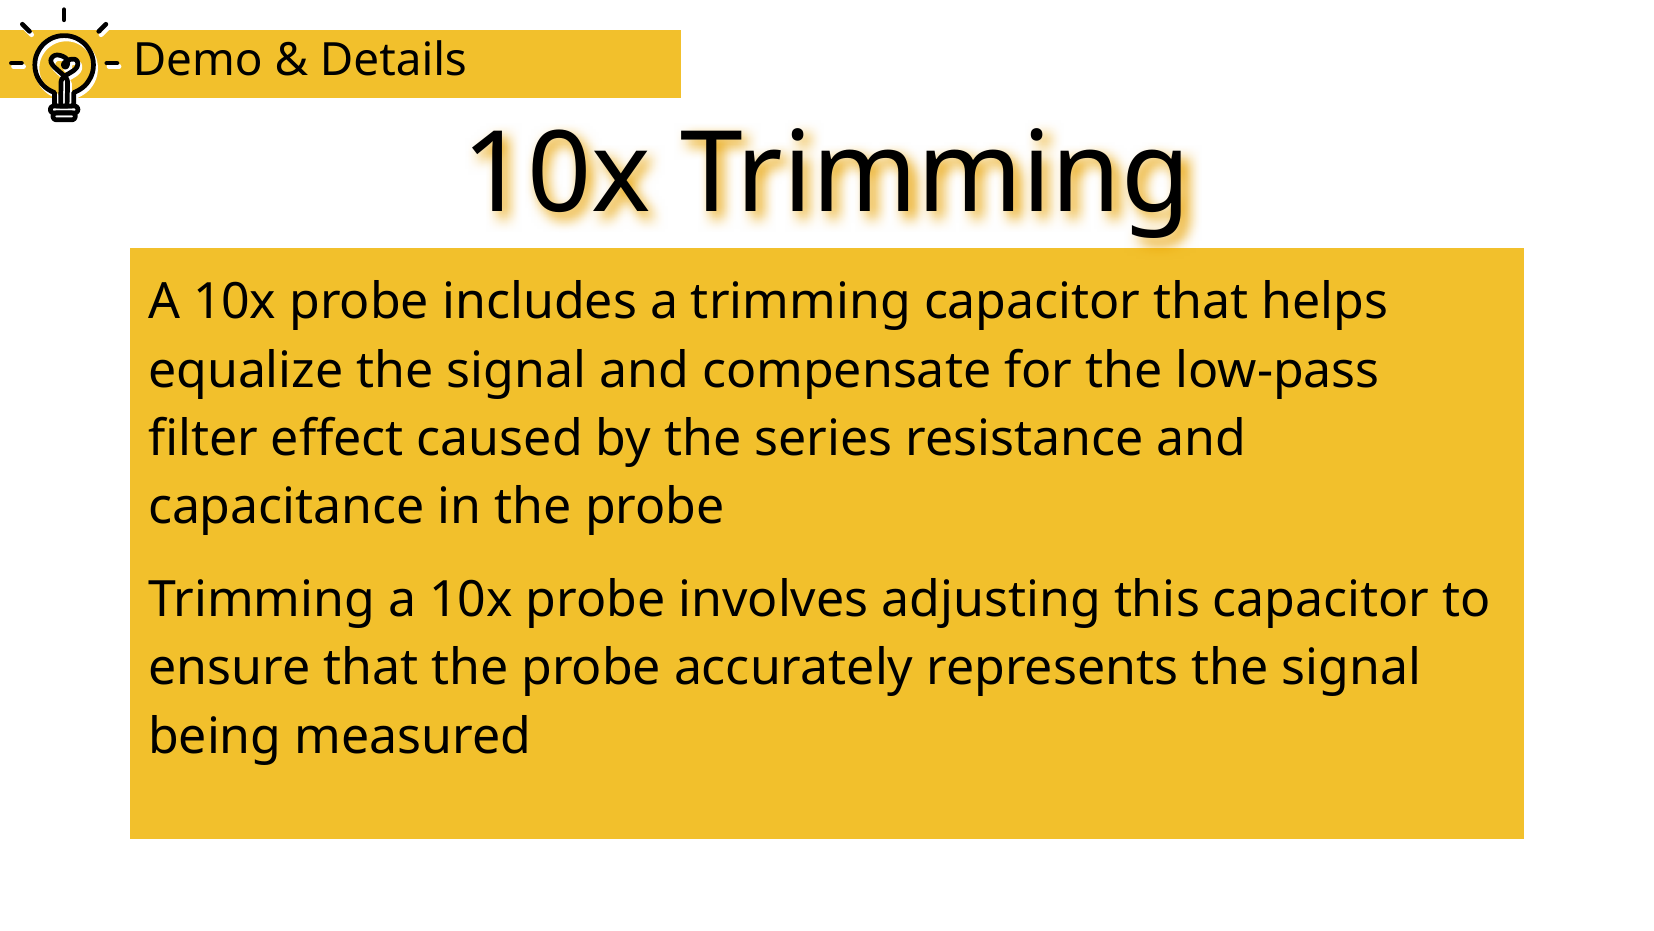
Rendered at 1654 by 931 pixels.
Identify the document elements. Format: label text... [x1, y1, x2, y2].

title 10x Trimming [82, 88, 1571, 249]
list A 10x probe includes a trimming capacitor that helps equalize the signal and compensate for the low-pass filter effect caused by the series resistance and capacitance in the probe Trimming a 10x probe involves adjusting this capacitor to ensure that the probe accurately represents the signal being measured [148, 265, 1499, 805]
subtitle Demo & Details [132, 17, 677, 97]
